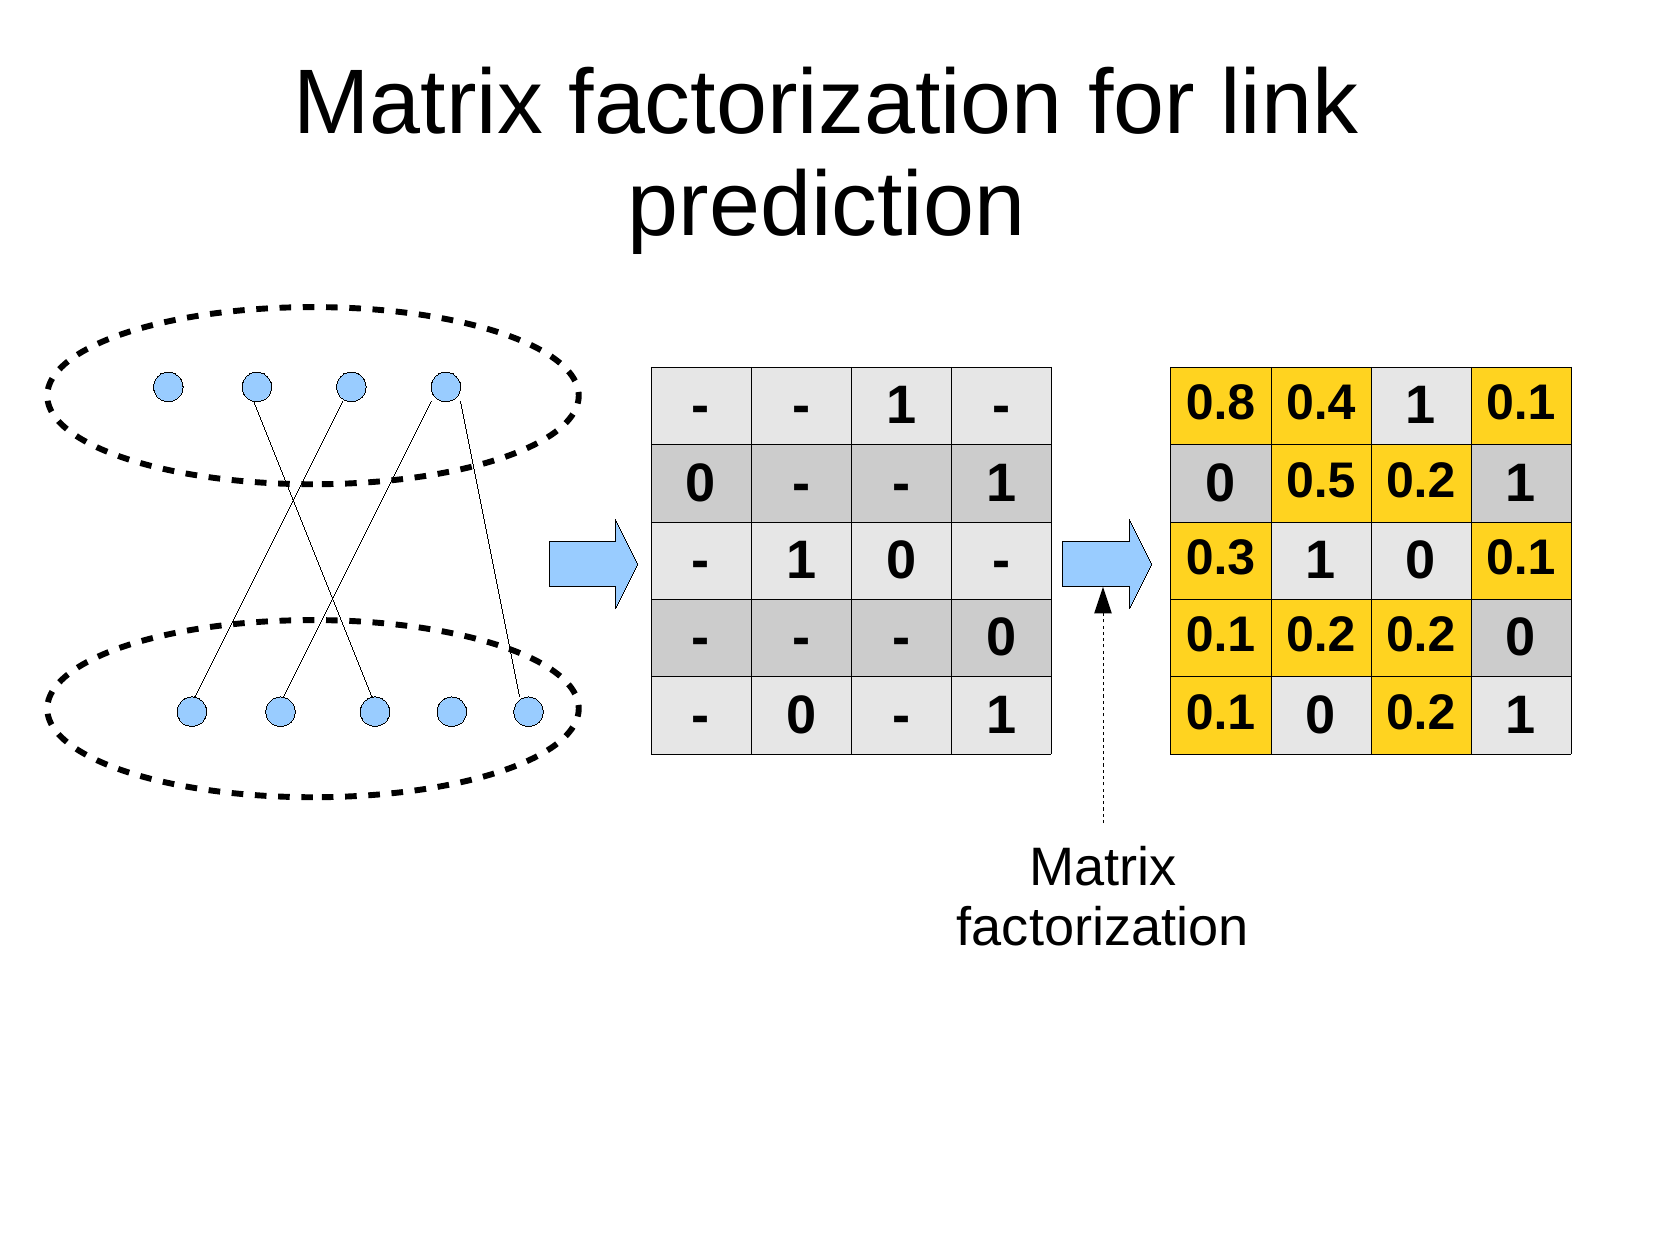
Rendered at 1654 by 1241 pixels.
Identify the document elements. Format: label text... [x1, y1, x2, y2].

table_cell 0.1 [1171, 677, 1271, 754]
text_box [1062, 519, 1152, 609]
table_cell 0 [952, 600, 1051, 676]
text_box Matrix factorization [925, 828, 1281, 965]
title Matrix factorization for link prediction [82, 49, 1571, 257]
table_cell - [952, 523, 1051, 599]
table_cell 0.2 [1372, 600, 1471, 676]
table_cell - [652, 677, 751, 754]
table_header - [652, 368, 751, 444]
table_cell 0 [1272, 677, 1371, 754]
table_header 1 [1372, 368, 1471, 444]
table_cell 0.5 [1272, 445, 1371, 522]
table_header 0.1 [1472, 368, 1571, 444]
table_cell 1 [952, 677, 1051, 754]
text_box [242, 372, 272, 402]
table_header 0.8 [1171, 368, 1271, 444]
table_cell 0.1 [1472, 523, 1571, 599]
text_box [336, 372, 367, 402]
text_box [431, 372, 461, 402]
table_cell 1 [752, 523, 851, 599]
table_cell 0 [1171, 445, 1271, 522]
table_cell 1 [952, 445, 1051, 522]
text_box [437, 696, 467, 727]
table_cell 0.2 [1272, 600, 1371, 676]
text_box [265, 696, 296, 727]
text_box [360, 696, 390, 727]
table_cell 0 [652, 445, 751, 522]
table_cell 1 [1472, 445, 1571, 522]
table_header - [952, 368, 1051, 444]
text_box [153, 372, 184, 402]
table_header - [752, 368, 851, 444]
table_cell 0 [1472, 600, 1571, 676]
table_cell - [852, 445, 951, 522]
table_cell - [752, 445, 851, 522]
table_cell 0.2 [1372, 445, 1471, 522]
table_cell 0 [1372, 523, 1471, 599]
text_box [513, 696, 544, 727]
table_cell - [752, 600, 851, 676]
table_cell 0.2 [1372, 677, 1471, 754]
table_cell - [652, 523, 751, 599]
table_cell - [652, 600, 751, 676]
table_cell - [852, 677, 951, 754]
table_cell 0 [852, 523, 951, 599]
table_header 0.4 [1272, 368, 1371, 444]
table_header 1 [852, 368, 951, 444]
table_cell 1 [1272, 523, 1371, 599]
table_cell 0 [752, 677, 851, 754]
table_cell 1 [1472, 677, 1571, 754]
table_cell 0.3 [1171, 523, 1271, 599]
text_box [177, 696, 207, 727]
table_cell - [852, 600, 951, 676]
table_cell 0.1 [1171, 600, 1271, 676]
text_box [549, 519, 638, 609]
